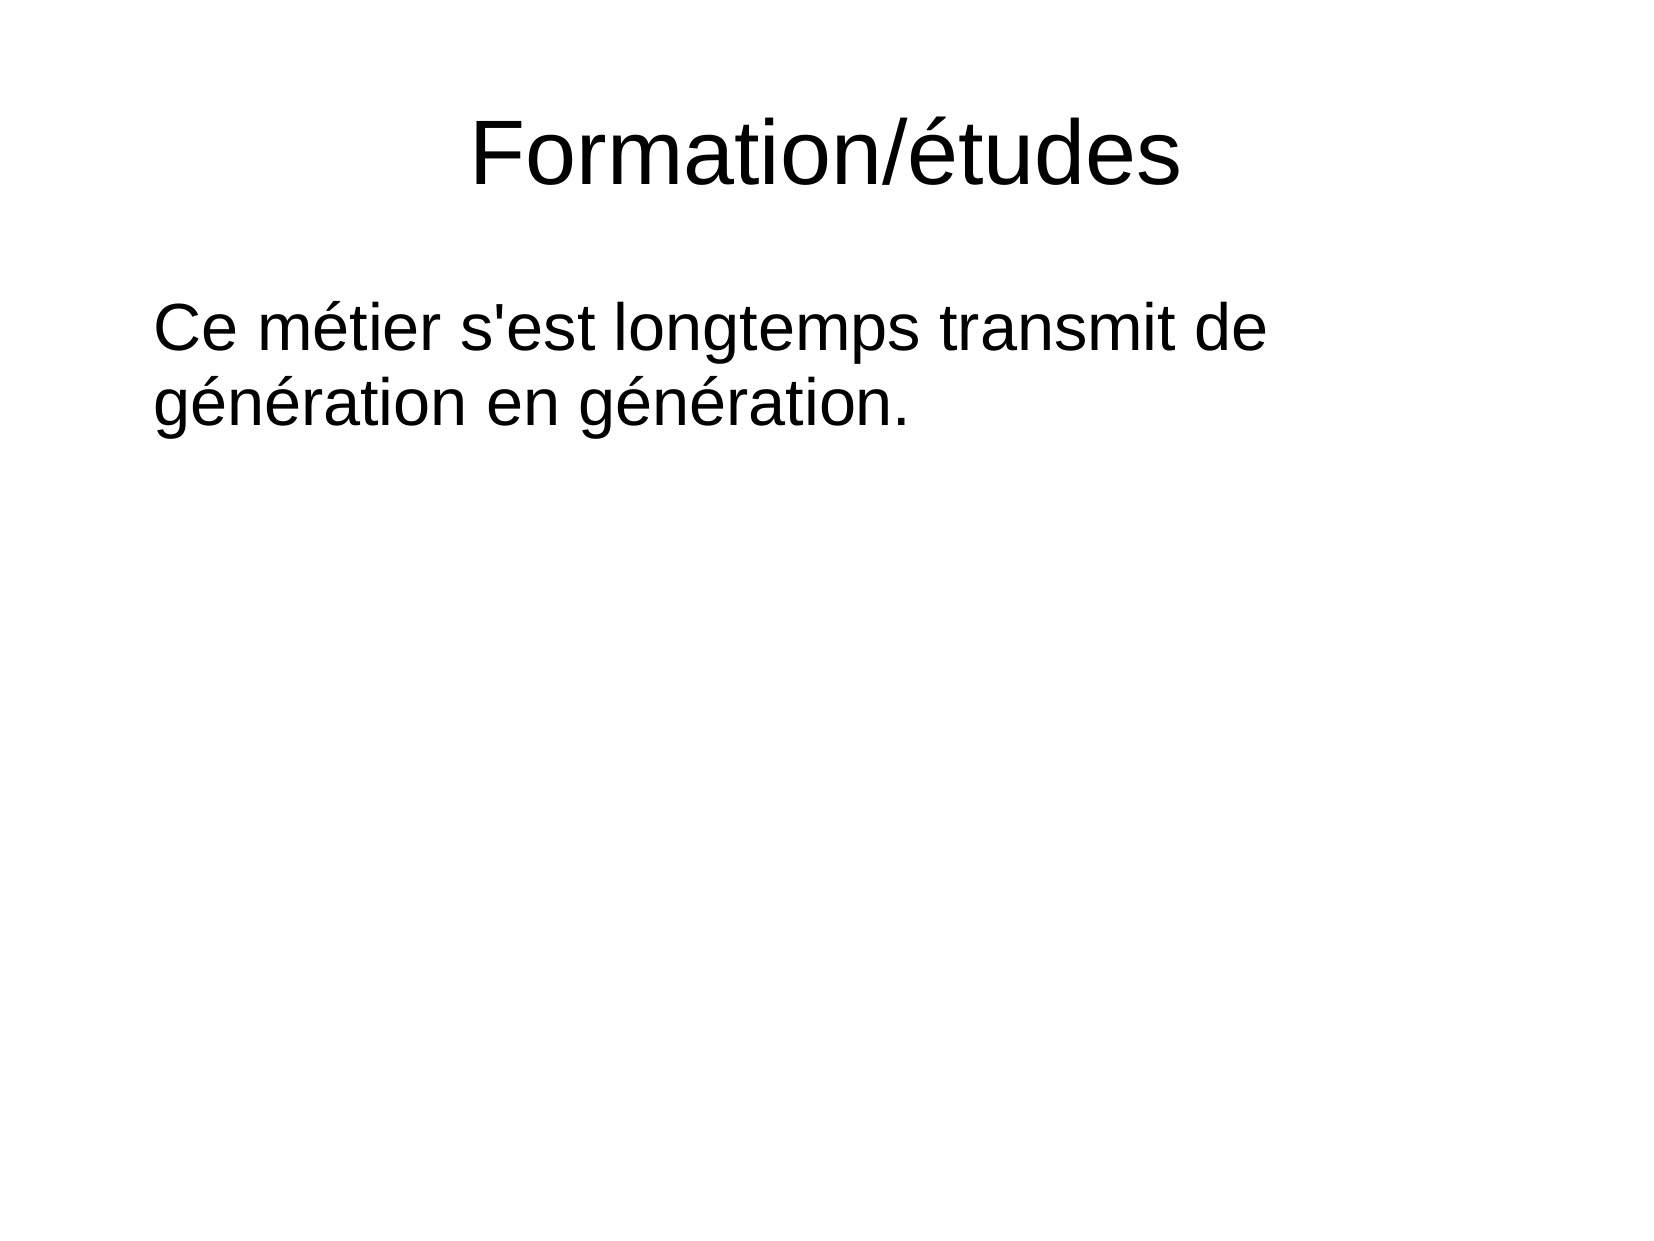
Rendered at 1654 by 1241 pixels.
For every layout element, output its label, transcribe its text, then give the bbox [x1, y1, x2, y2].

list Ce métier s'est longtemps transmit de génération en génération. [82, 290, 1571, 1109]
title Formation/études [82, 49, 1571, 257]
